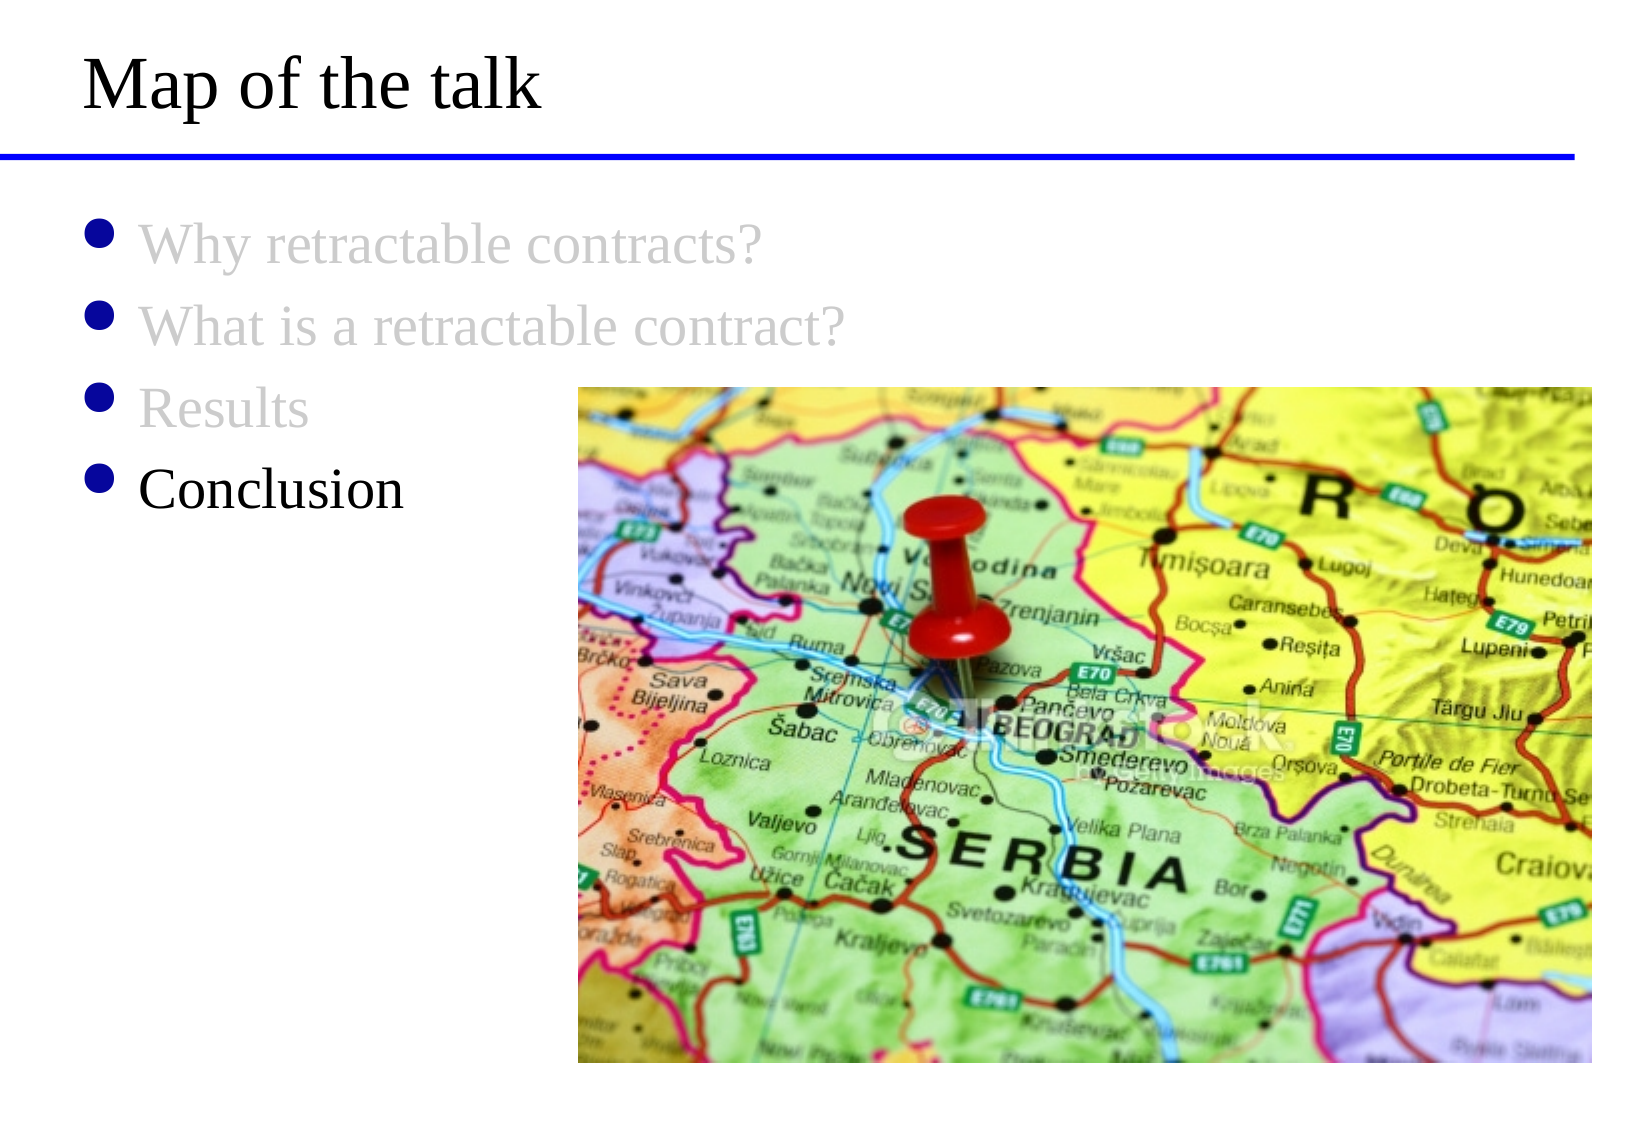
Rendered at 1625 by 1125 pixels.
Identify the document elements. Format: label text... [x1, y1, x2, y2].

title Map of the talk [67, 27, 1544, 131]
list Why retractable contracts? What is a retractable contract? Results Conclusion [67, 198, 1478, 1061]
picture [578, 387, 1592, 1063]
